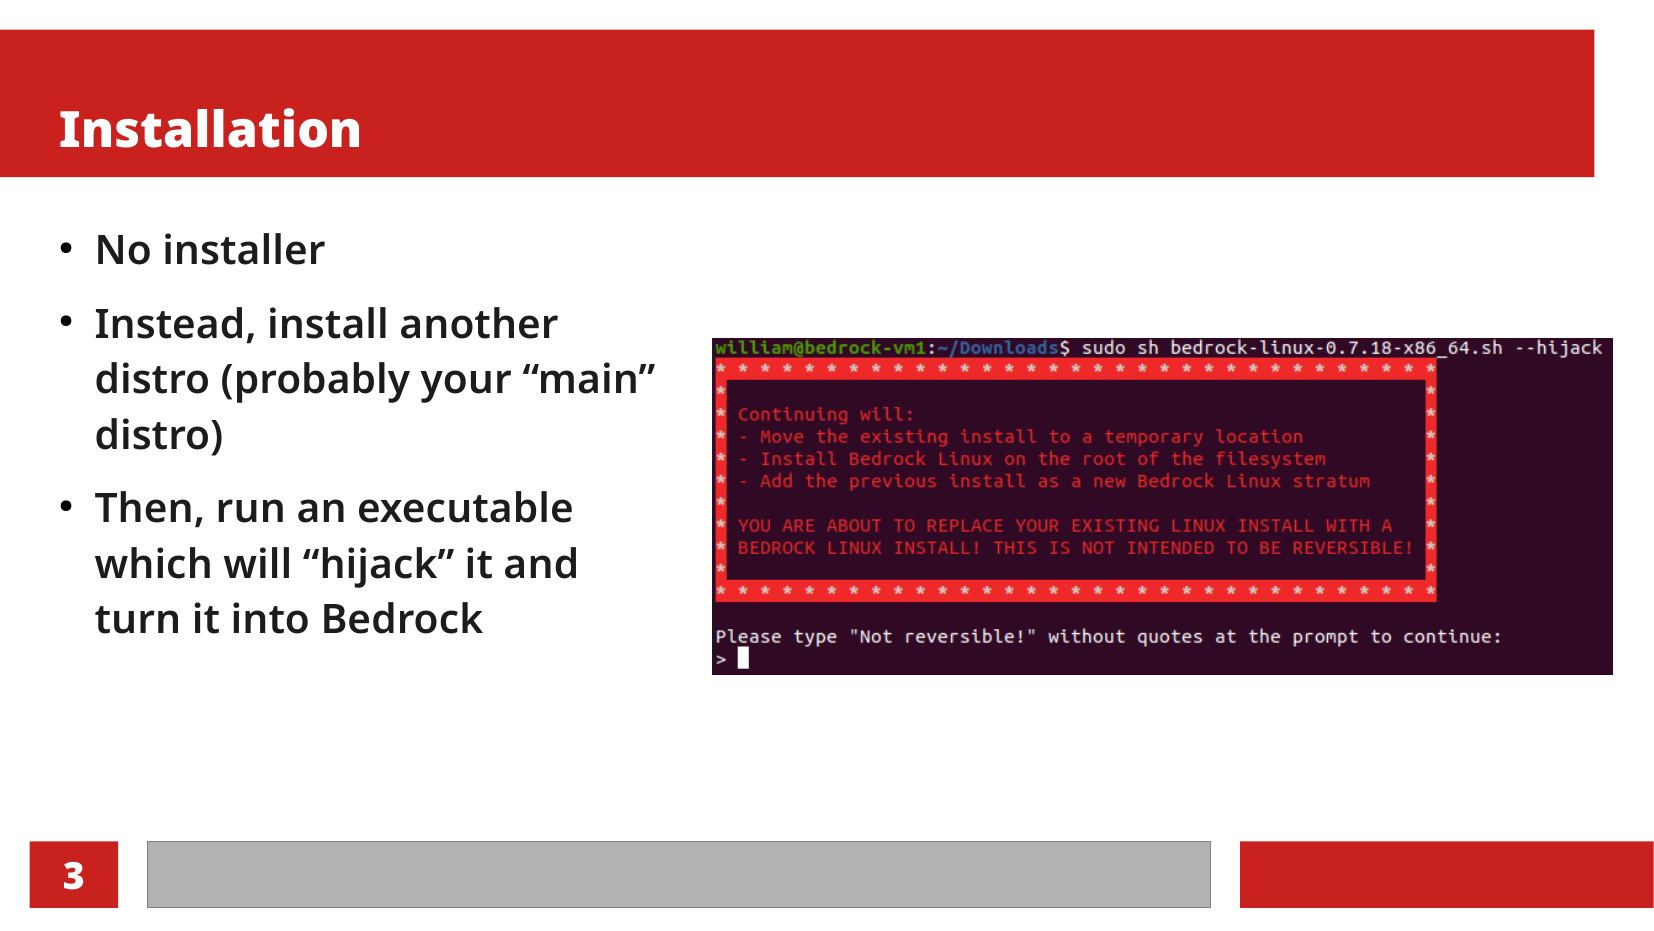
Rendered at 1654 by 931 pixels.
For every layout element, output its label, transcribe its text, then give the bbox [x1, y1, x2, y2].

title Installation [59, 44, 1595, 163]
picture [712, 338, 1613, 676]
list No installer Instead, install another distro (probably your “main” distro) Then, run an executable which will “hijack” it and turn it into Bedrock [59, 221, 676, 798]
